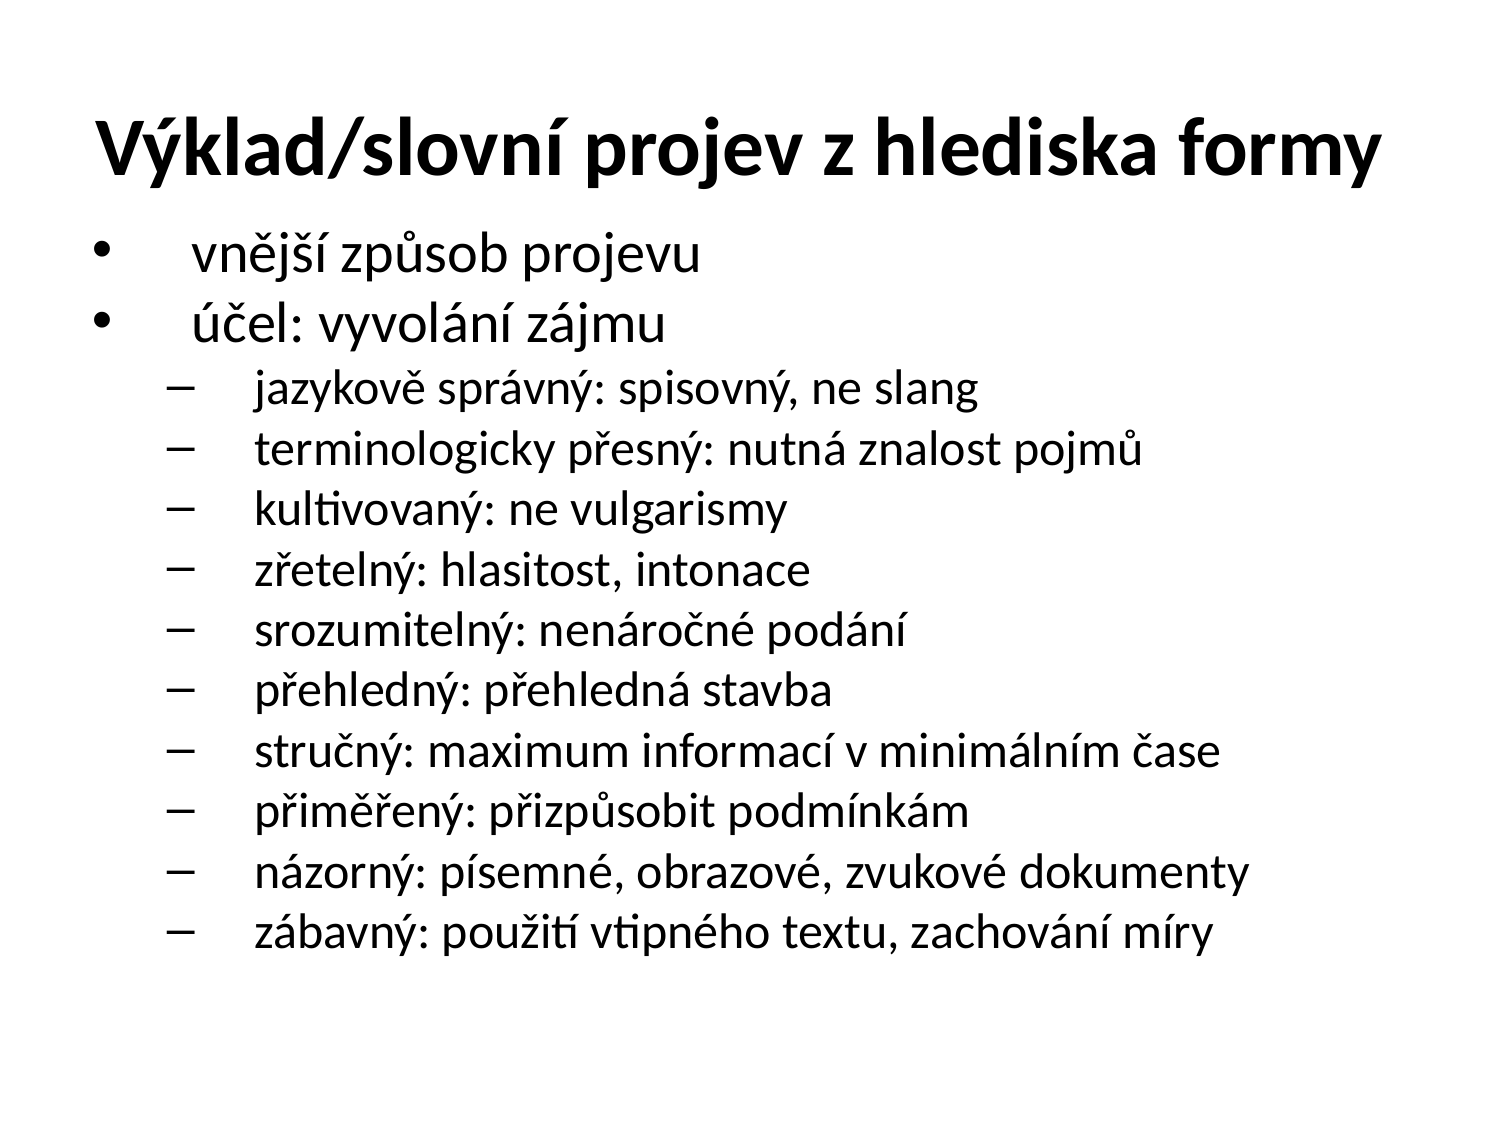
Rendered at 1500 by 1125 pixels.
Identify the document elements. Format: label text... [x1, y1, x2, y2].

list vnější způsob projevu účel: vyvolání zájmu jazykově správný: spisovný, ne slang terminologicky přesný: nutná znalost pojmů kultivovaný: ne vulgarismy zřetelný: hlasitost, intonace srozumitelný: nenáročné podání přehledný: přehledná stavba stručný: maximum informací v minimálním čase přiměřený: přizpůsobit podmínkám názorný: písemné, obrazové, zvukové dokumenty zábavný: použití vtipného textu, zachování míry [76, 220, 1427, 1125]
title Výklad/slovní projev z hlediska formy [75, 45, 1426, 233]
